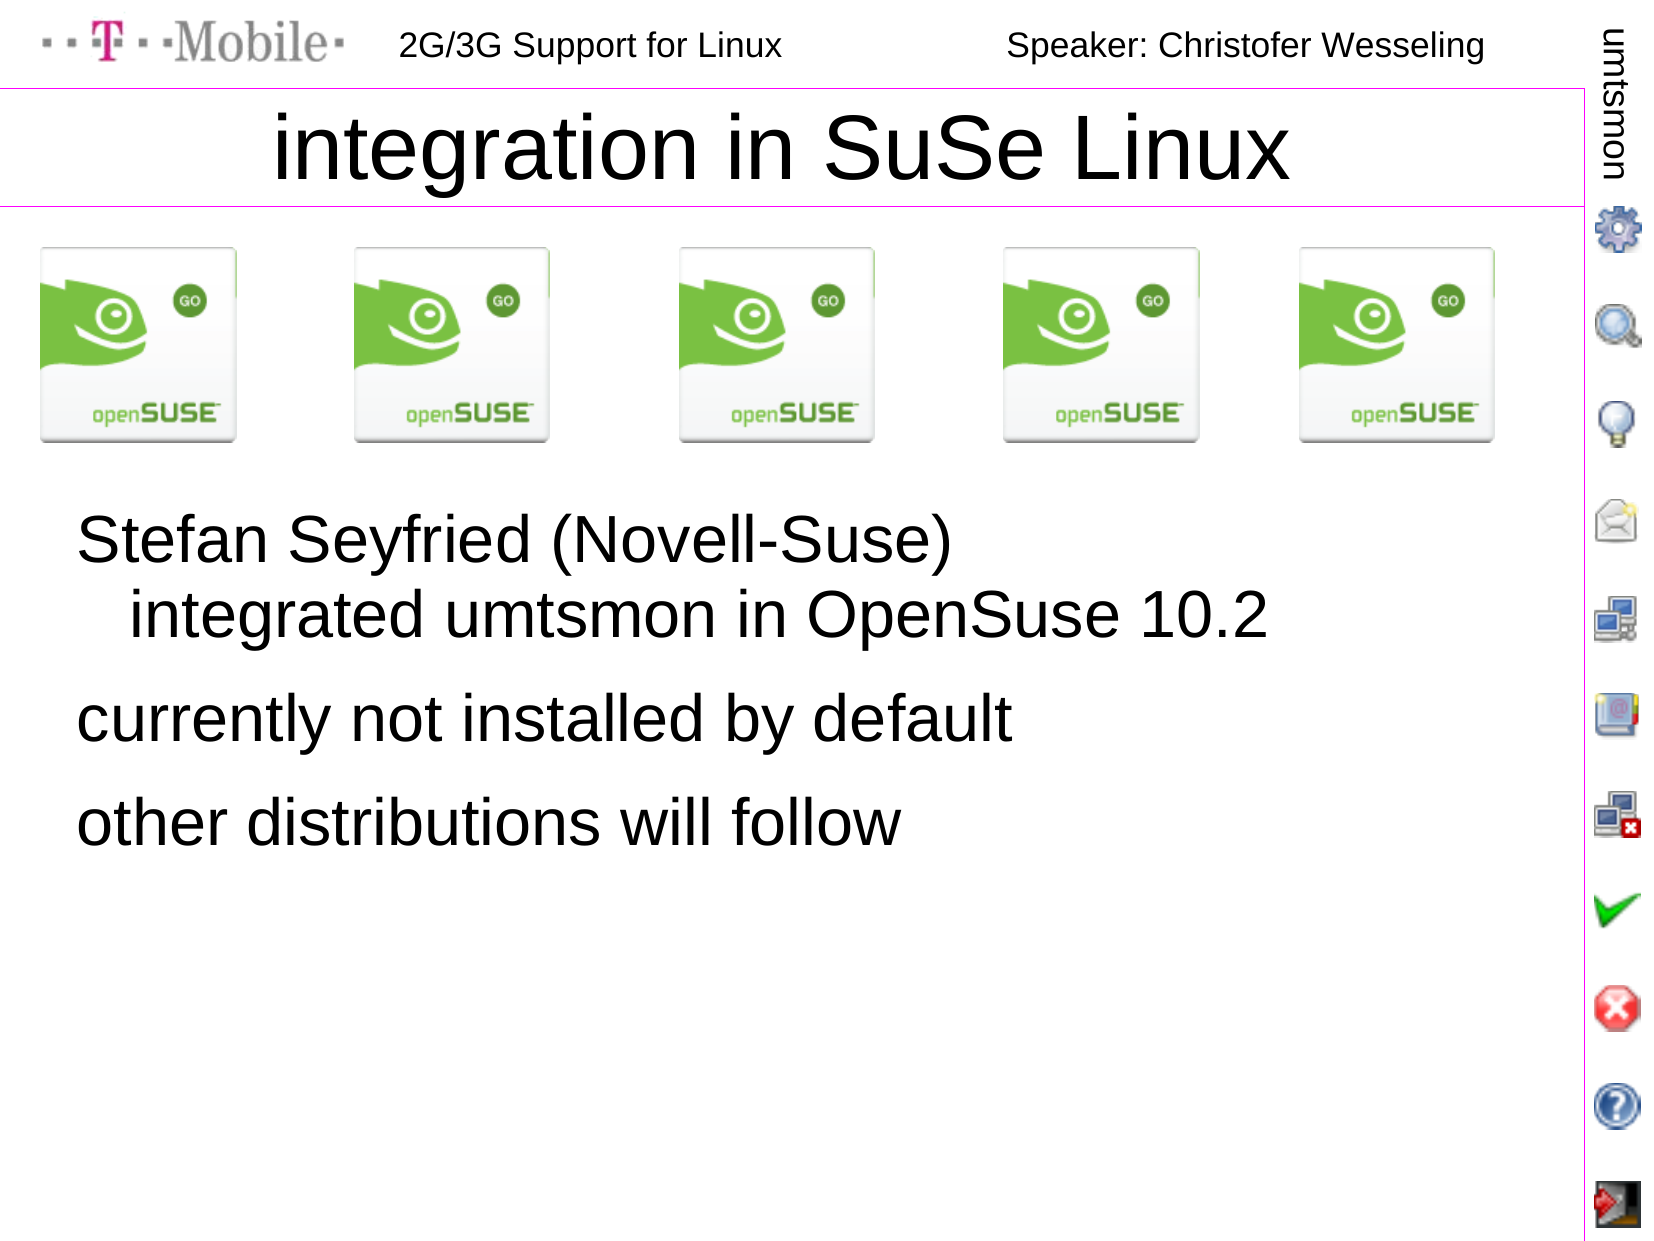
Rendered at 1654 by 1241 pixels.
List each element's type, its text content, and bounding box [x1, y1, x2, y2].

picture [1595, 304, 1642, 351]
picture [40, 247, 237, 443]
picture [1594, 596, 1641, 643]
picture [1594, 401, 1641, 448]
title integration in SuSe Linux [0, 90, 1565, 205]
picture [1594, 985, 1641, 1032]
list Stefan Seyfried (Novell-Suse) integrated umtsmon in OpenSuse 10.2 currently not installed by default other distributions will follow [59, 501, 1388, 894]
picture [1594, 1083, 1641, 1130]
picture [1594, 499, 1641, 546]
picture [1299, 247, 1495, 443]
picture [11, 6, 365, 77]
picture [679, 247, 875, 443]
picture [1595, 206, 1642, 253]
picture [354, 247, 550, 443]
picture [1594, 1181, 1641, 1228]
picture [1594, 888, 1641, 935]
picture [1594, 693, 1641, 740]
picture [1594, 791, 1641, 838]
picture [1003, 247, 1200, 443]
